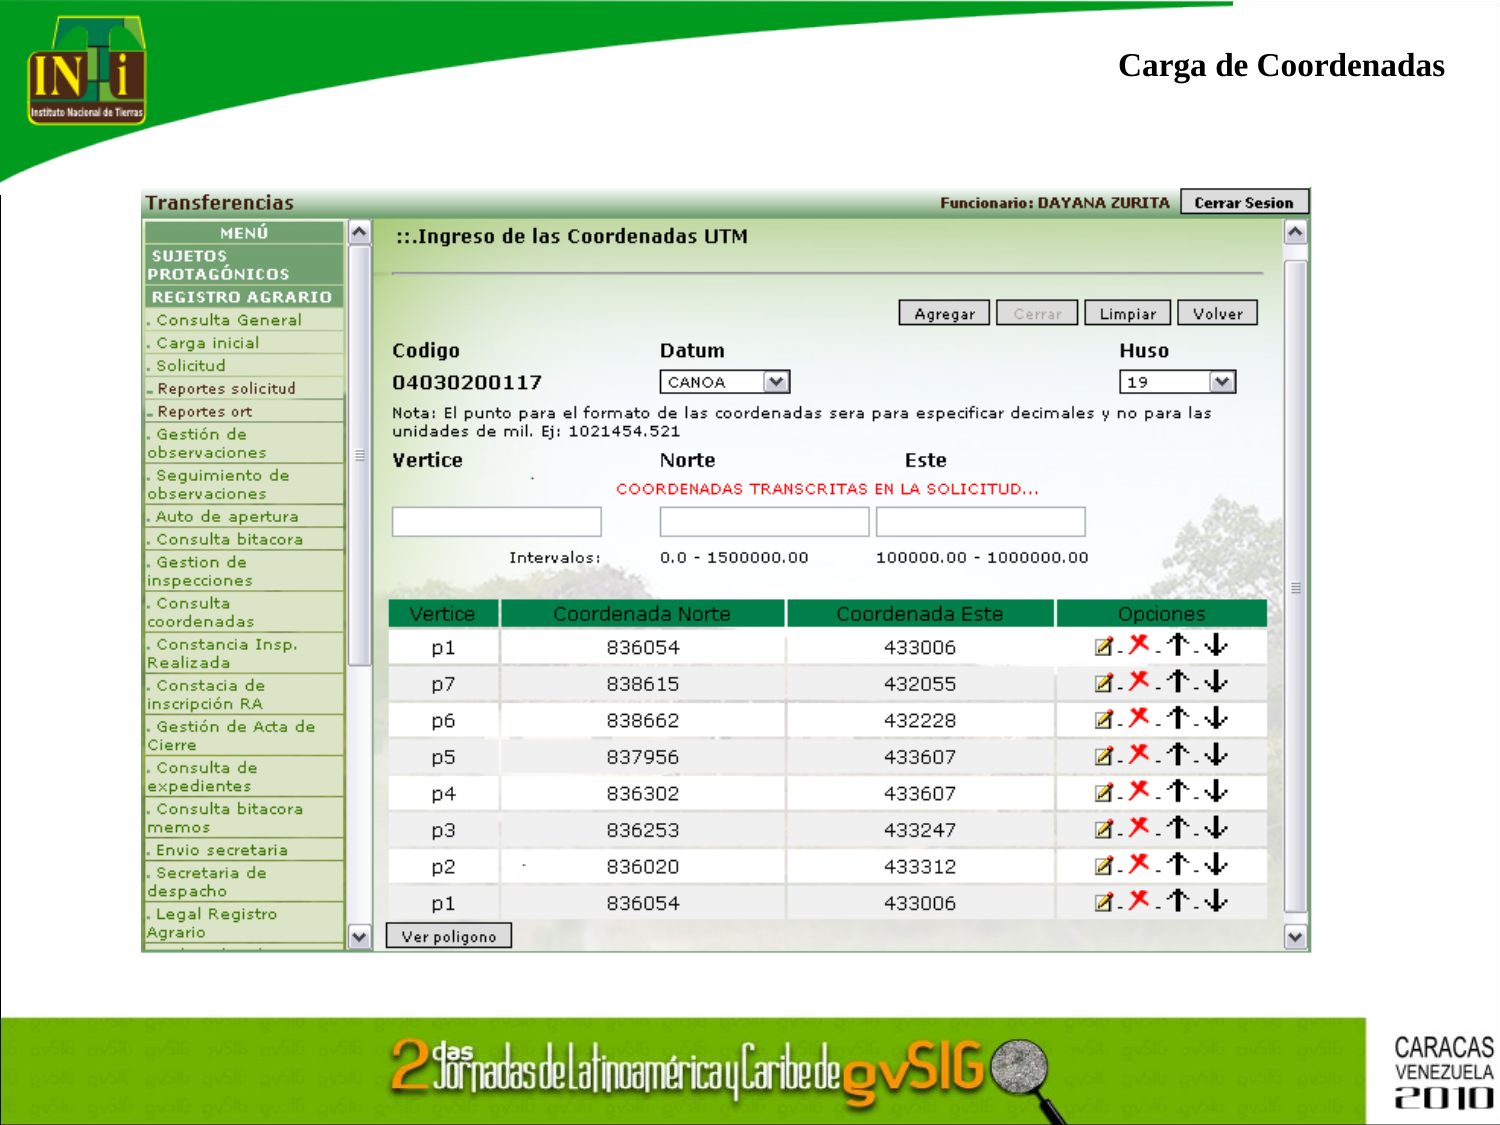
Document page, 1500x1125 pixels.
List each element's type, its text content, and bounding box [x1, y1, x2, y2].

text_box Carga de Coordenadas [1103, 35, 1461, 91]
picture [0, 0, 1500, 1125]
